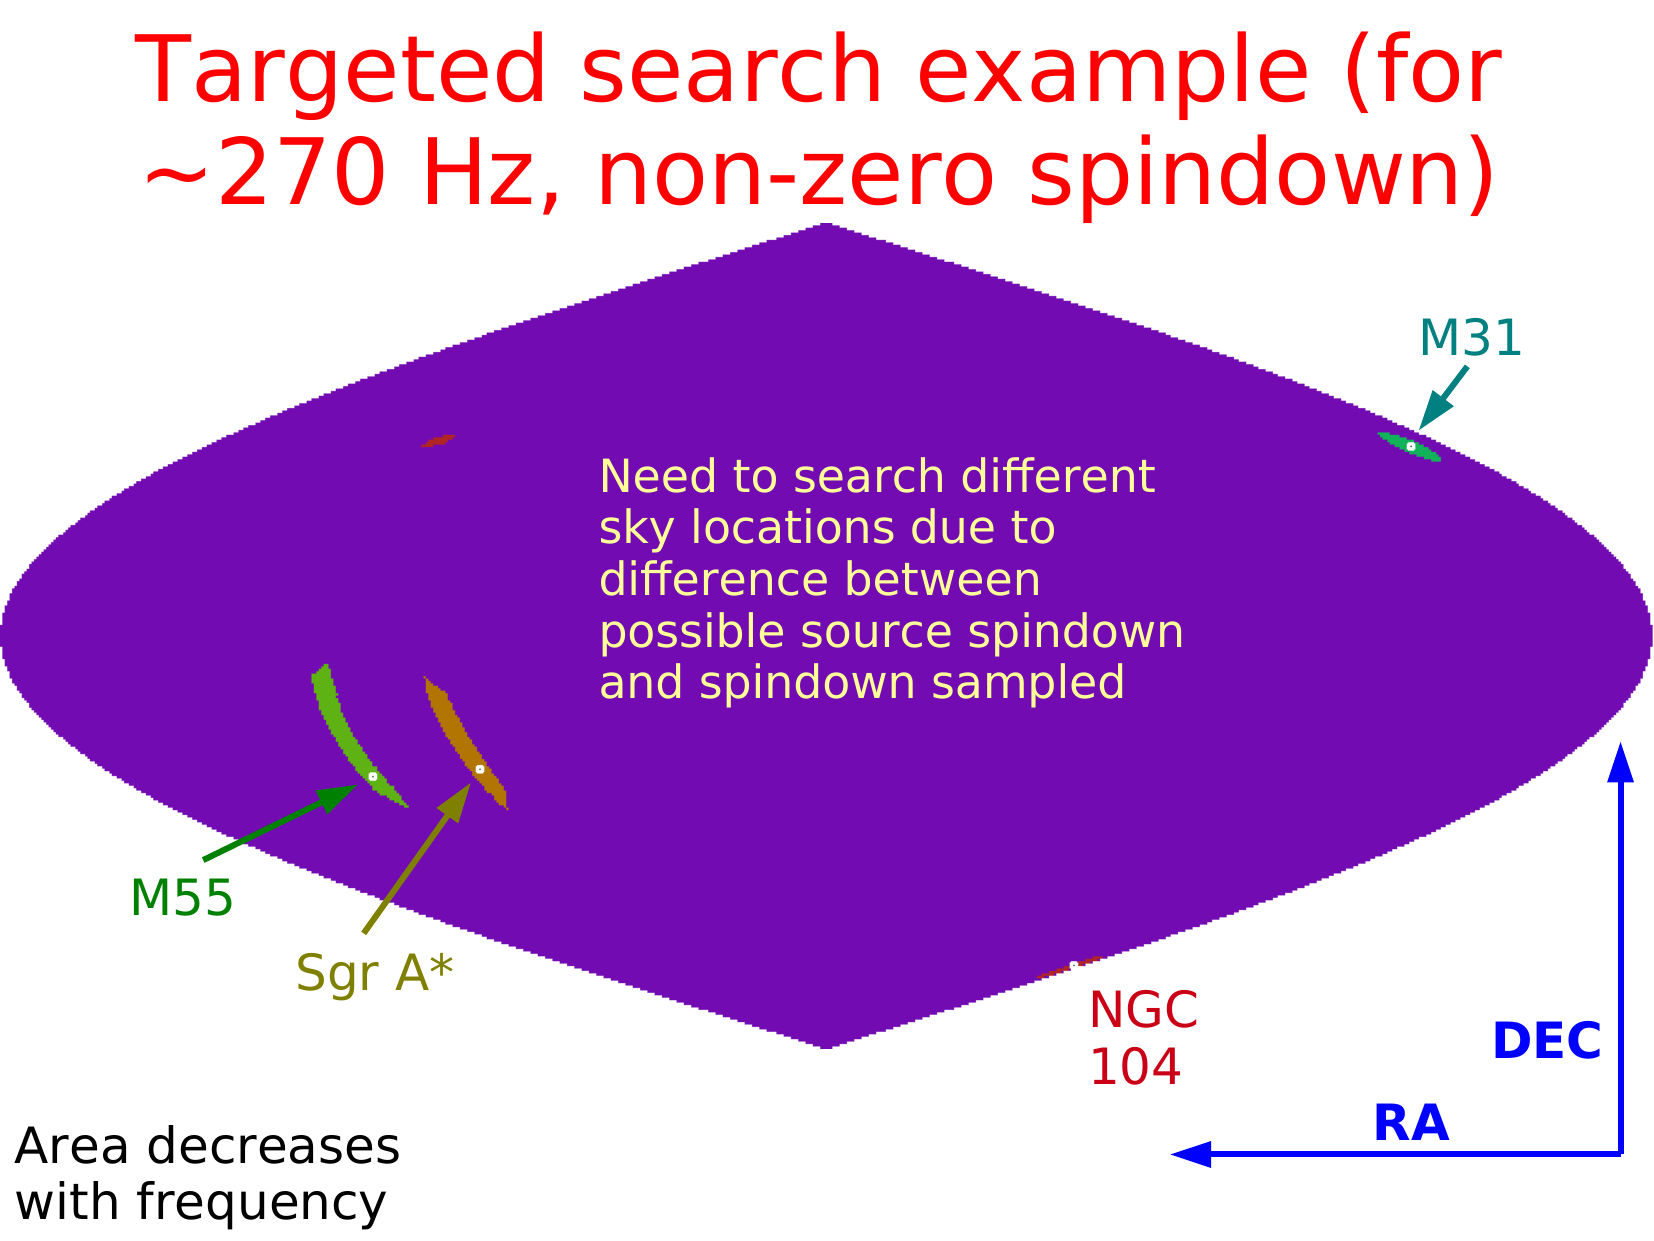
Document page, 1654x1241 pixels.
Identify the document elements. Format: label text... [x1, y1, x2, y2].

text_box M31 [1403, 303, 1560, 377]
text_box Area decreases with frequency [0, 1110, 471, 1241]
text_box NGC104 [1073, 975, 1240, 1105]
text_box DEC [1476, 1006, 1633, 1080]
text_box RA [1358, 1087, 1509, 1161]
text_box M55 [114, 862, 260, 936]
picture [0, 223, 1654, 1049]
text_box Sgr A* [280, 937, 508, 1011]
title Targeted search example (for ~270 Hz, non-zero spindown) [114, 16, 1527, 228]
text_box Need to search different sky locations due to difference between possible source spindown and spindown sampled [583, 443, 1215, 719]
